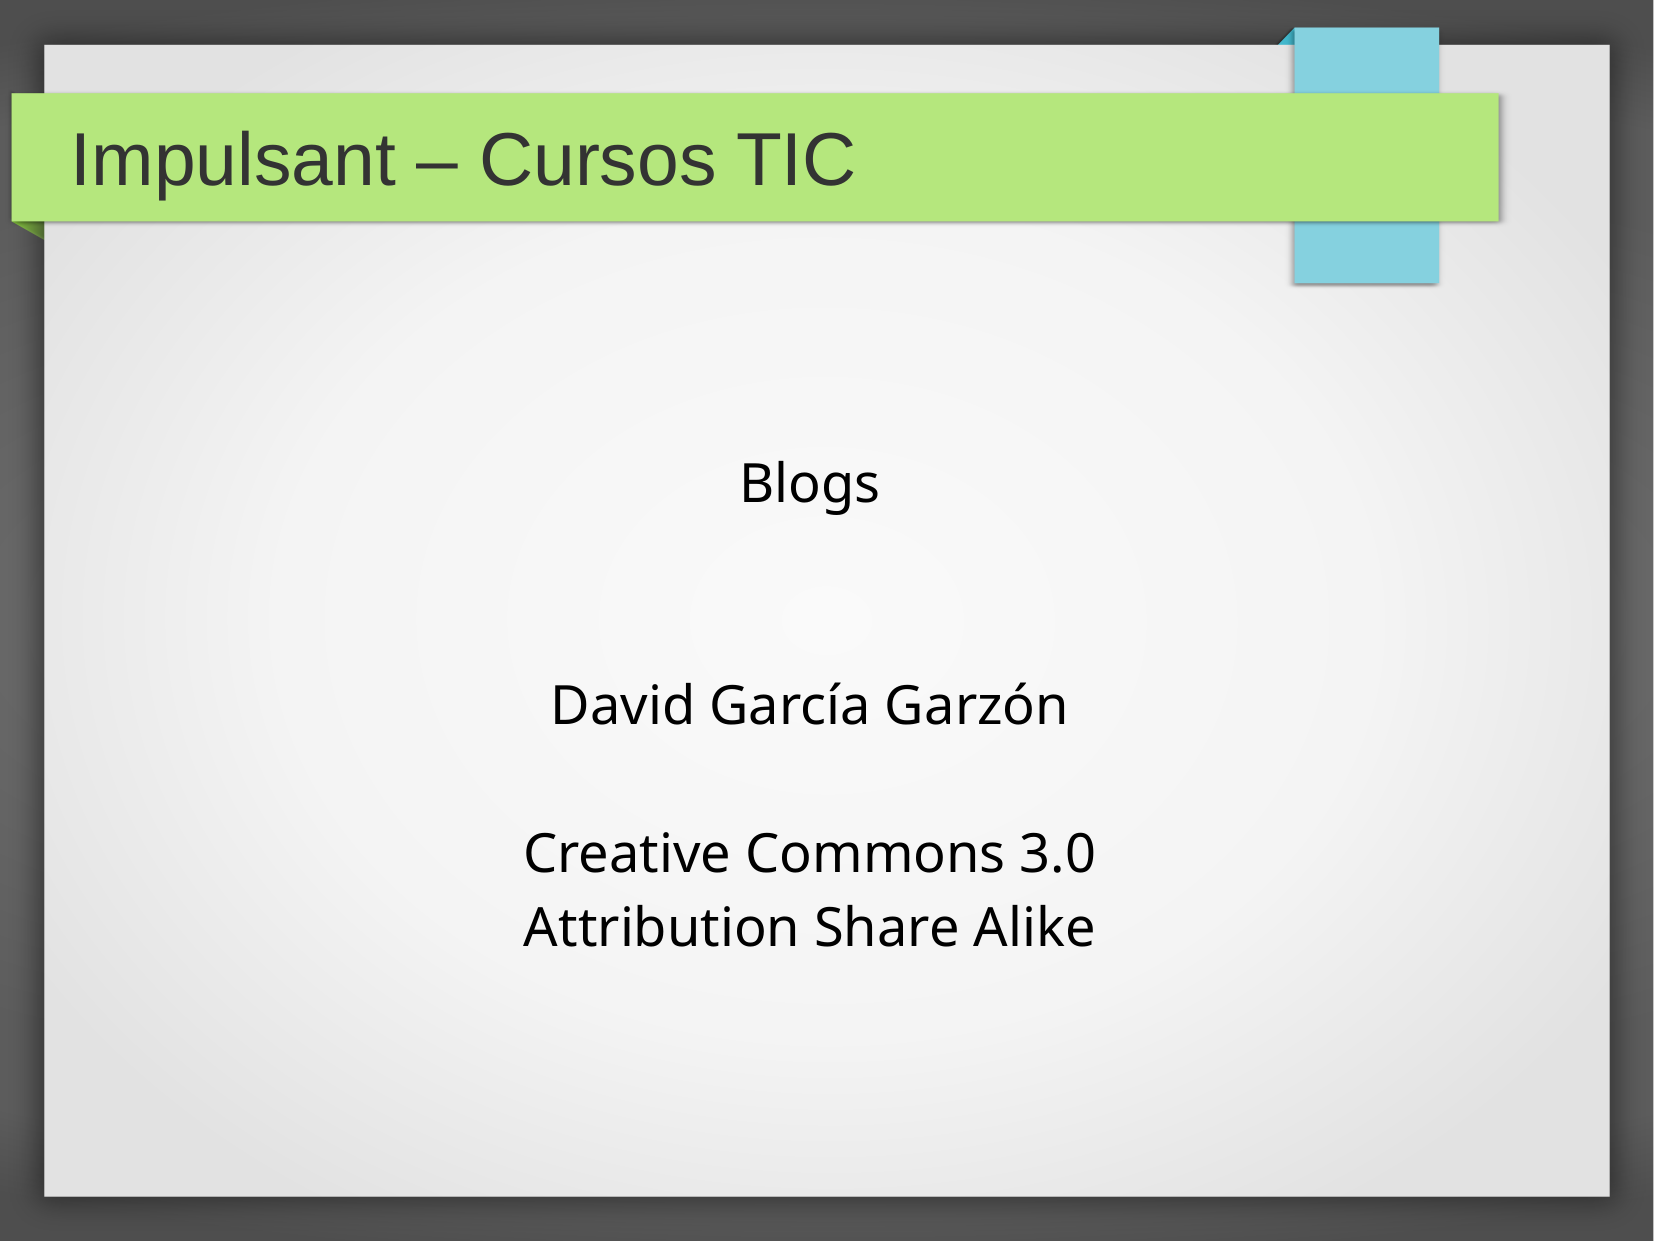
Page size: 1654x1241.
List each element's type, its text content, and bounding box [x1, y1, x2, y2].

subtitle Blogs David García Garzón Creative Commons 3.0 Attribution Share Alike [82, 343, 1538, 1063]
picture [0, 0, 1654, 1241]
title Impulsant – Cursos TIC [70, 106, 1229, 213]
